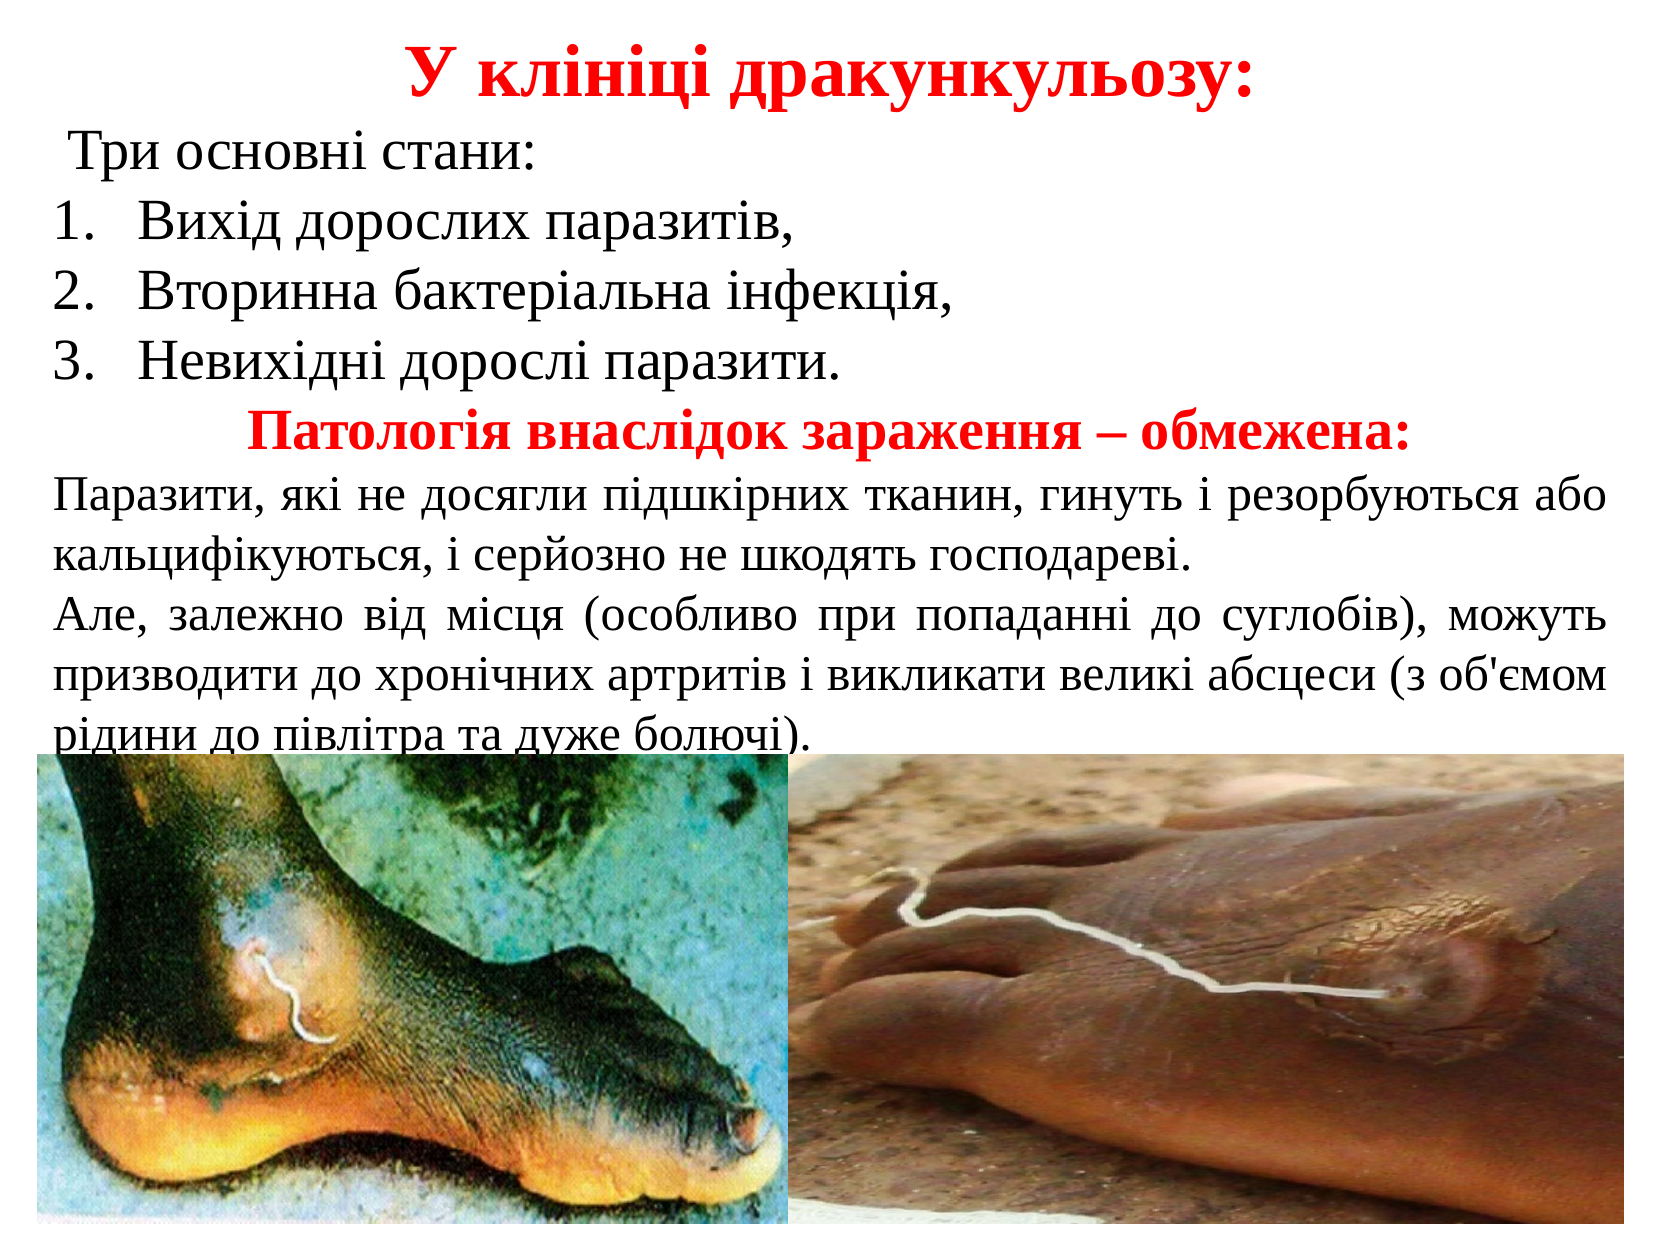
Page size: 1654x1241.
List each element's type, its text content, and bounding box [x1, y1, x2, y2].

picture [37, 754, 1624, 1224]
text_box У клініці дракункульозу: Три основні стани: Вихід дорослих паразитів, Вторинна бактеріальна інфекція, Невихідні дорослі паразити. Патологія внаслідок зараження – обмежена: Паразити, які не досягли підшкірних тканин, гинуть і резорбуються або кальцифікуються, і серйозно не шкодять господареві. Але, залежно від місця (особливо при попаданні до суглобів), можуть призводити до хронічних артритів і викликати великі абсцеси (з об'ємом рідини до півлітра та дуже болючі). [38, 13, 1623, 754]
